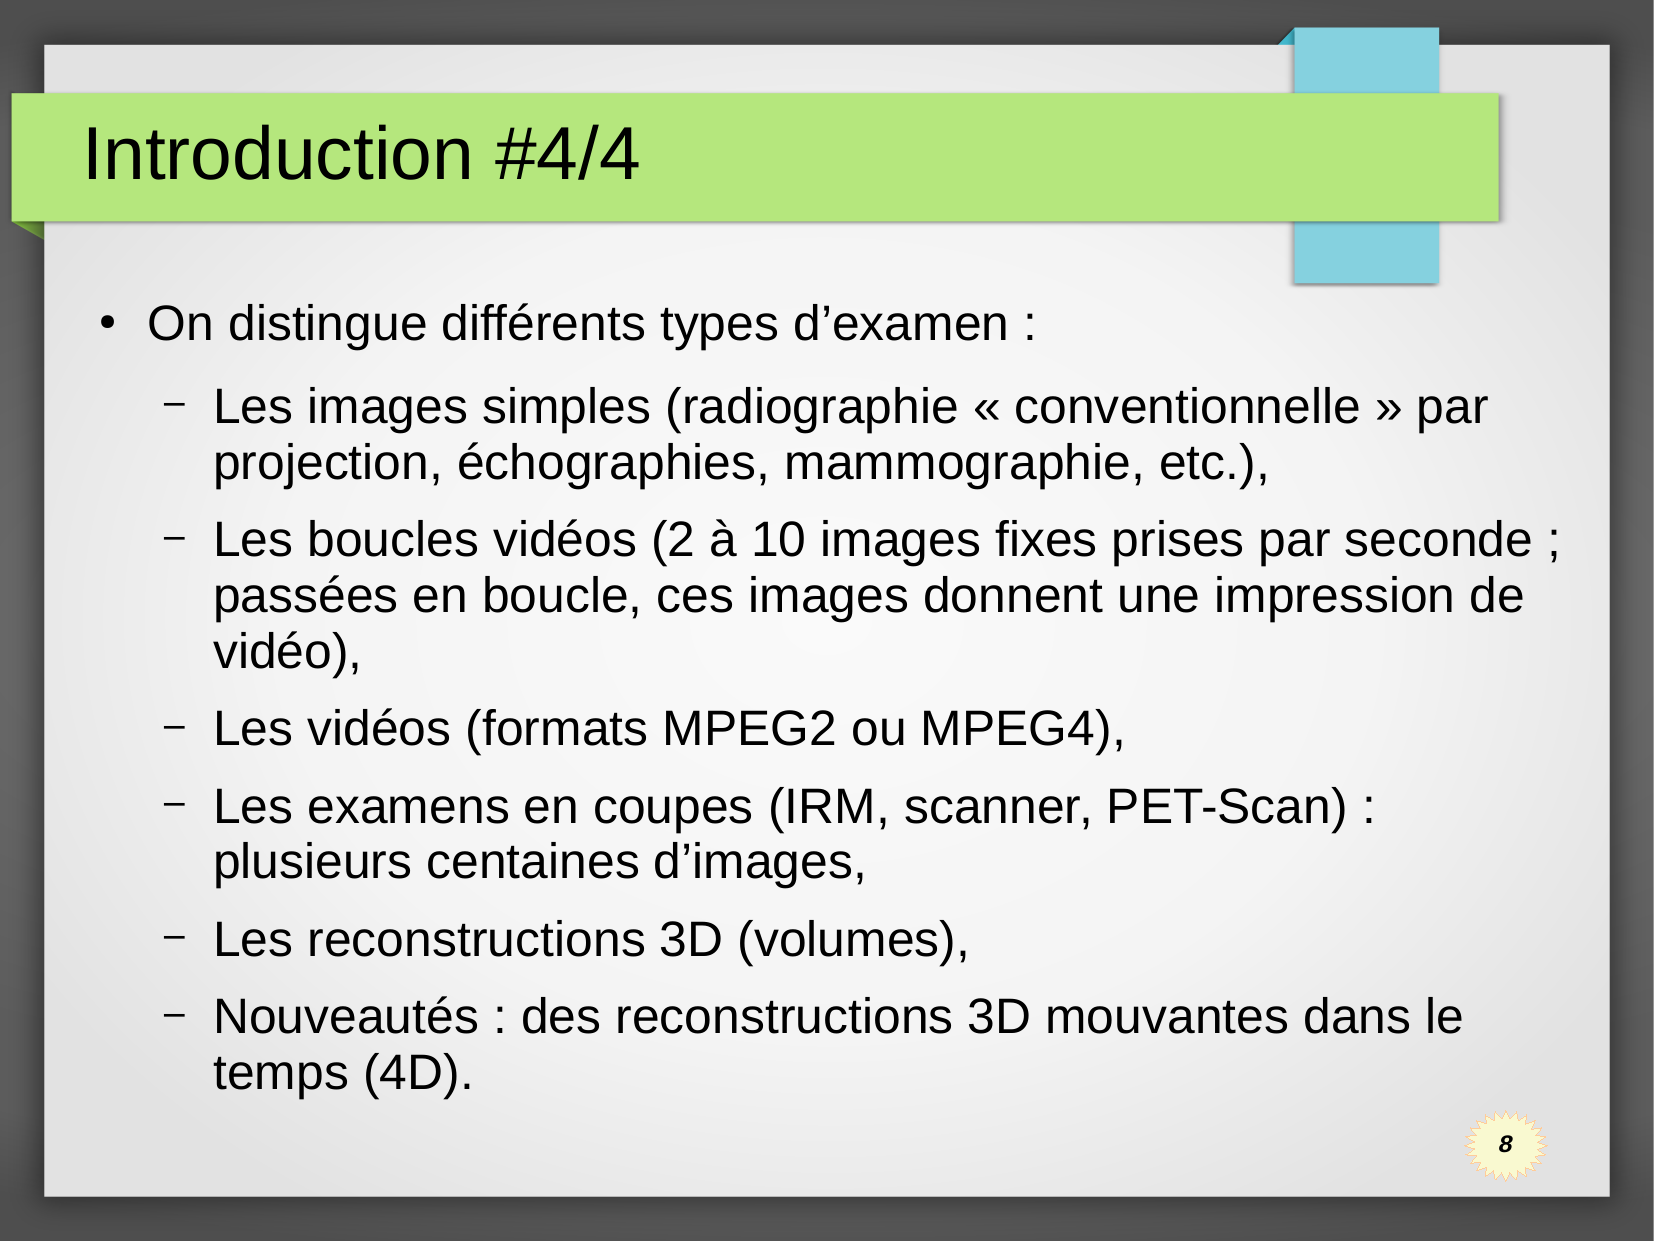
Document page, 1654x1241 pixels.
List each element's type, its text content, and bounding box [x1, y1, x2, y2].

picture [0, 0, 1654, 1241]
list On distingue différents types d’examen : Les images simples (radiographie « conventionnelle » par projection, échographies, mammographie, etc.), Les boucles vidéos (2 à 10 images fixes prises par seconde ; passées en boucle, ces images donnent une impression de vidéo), Les vidéos (formats MPEG2 ou MPEG4), Les examens en coupes (IRM, scanner, PET-Scan) : plusieurs centaines d’images, Les reconstructions 3D (volumes), Nouveautés : des reconstructions 3D mouvantes dans le temps (4D). [82, 295, 1571, 1111]
title Introduction #4/4 [82, 94, 1264, 213]
